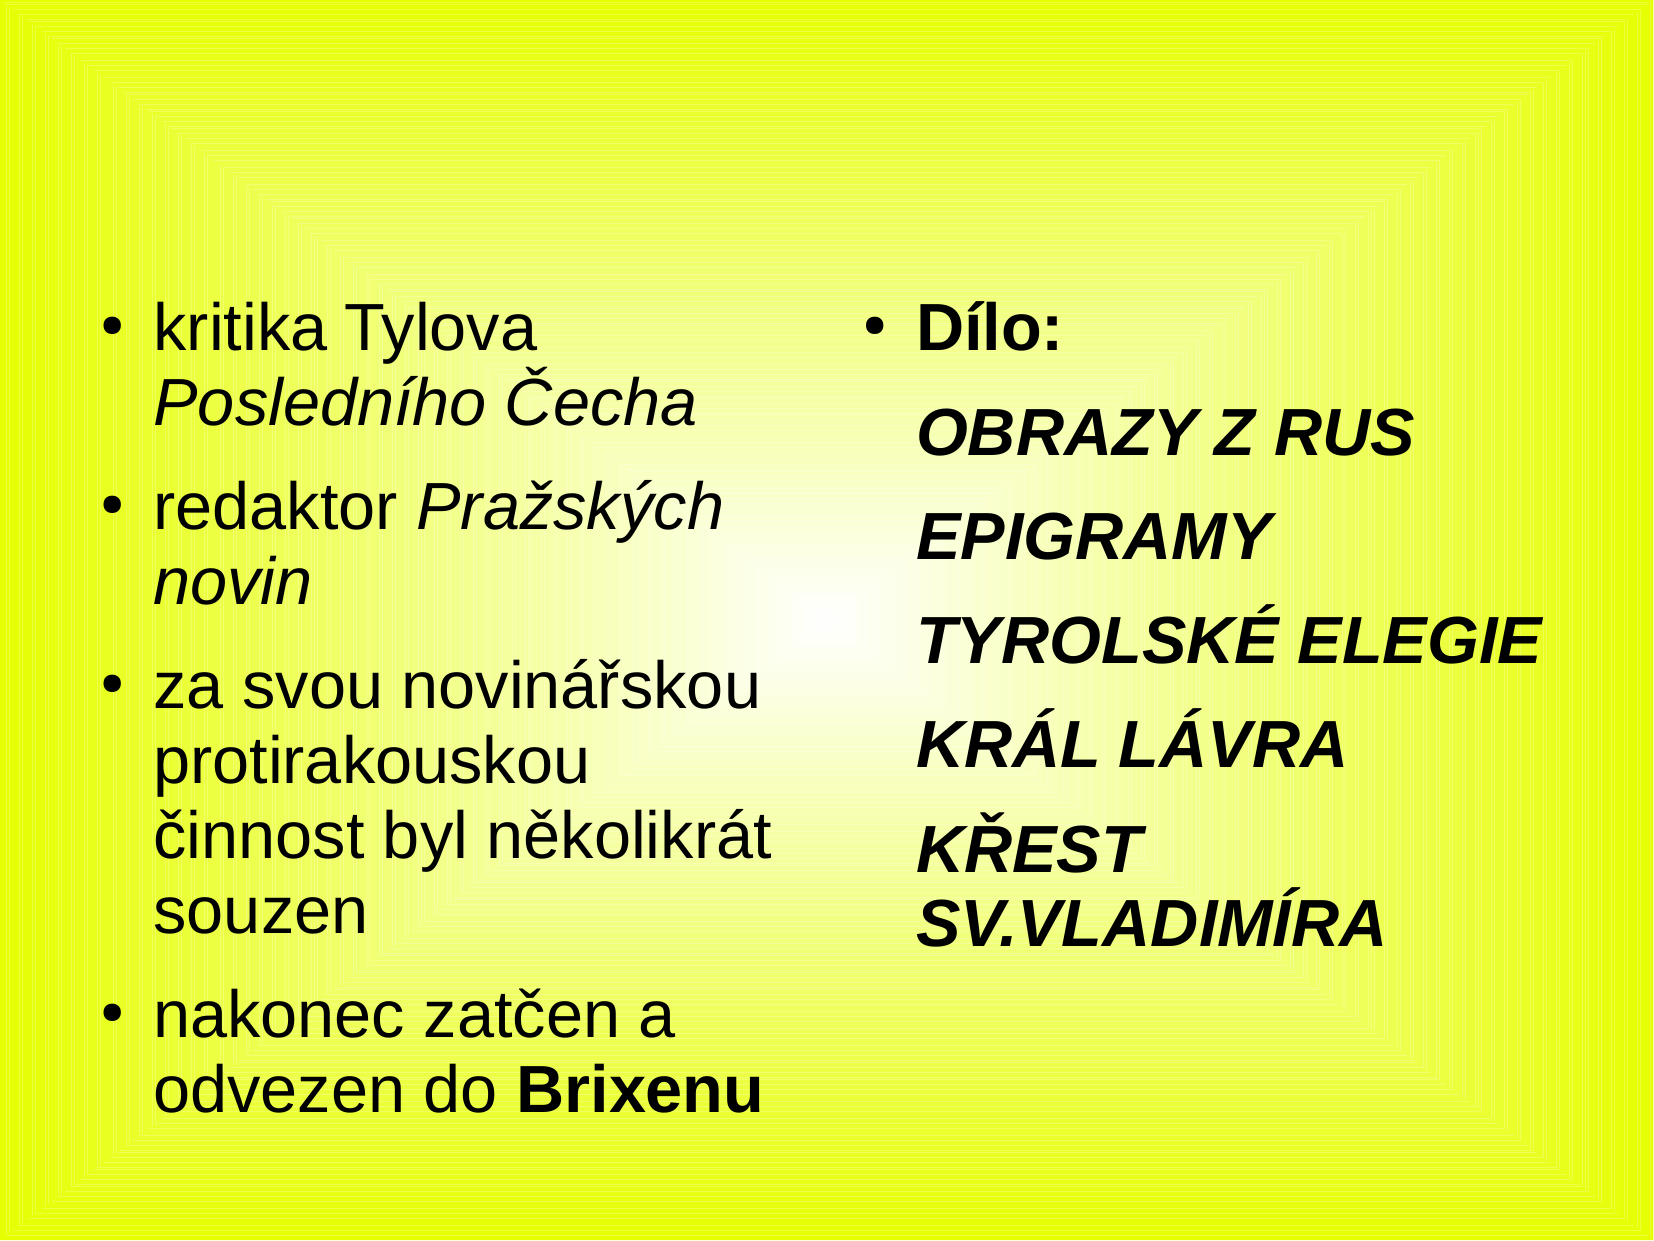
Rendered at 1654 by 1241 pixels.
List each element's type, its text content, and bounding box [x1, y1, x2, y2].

list Dílo: OBRAZY Z RUS EPIGRAMY TYROLSKÉ ELEGIE KRÁL LÁVRA KŘEST SV.VLADIMÍRA [845, 290, 1572, 1109]
list kritika Tylova Posledního Čecha redaktor Pražských novin za svou novinářskou protirakouskou činnost byl několikrát souzen nakonec zatčen a odvezen do Brixenu [82, 290, 809, 1109]
